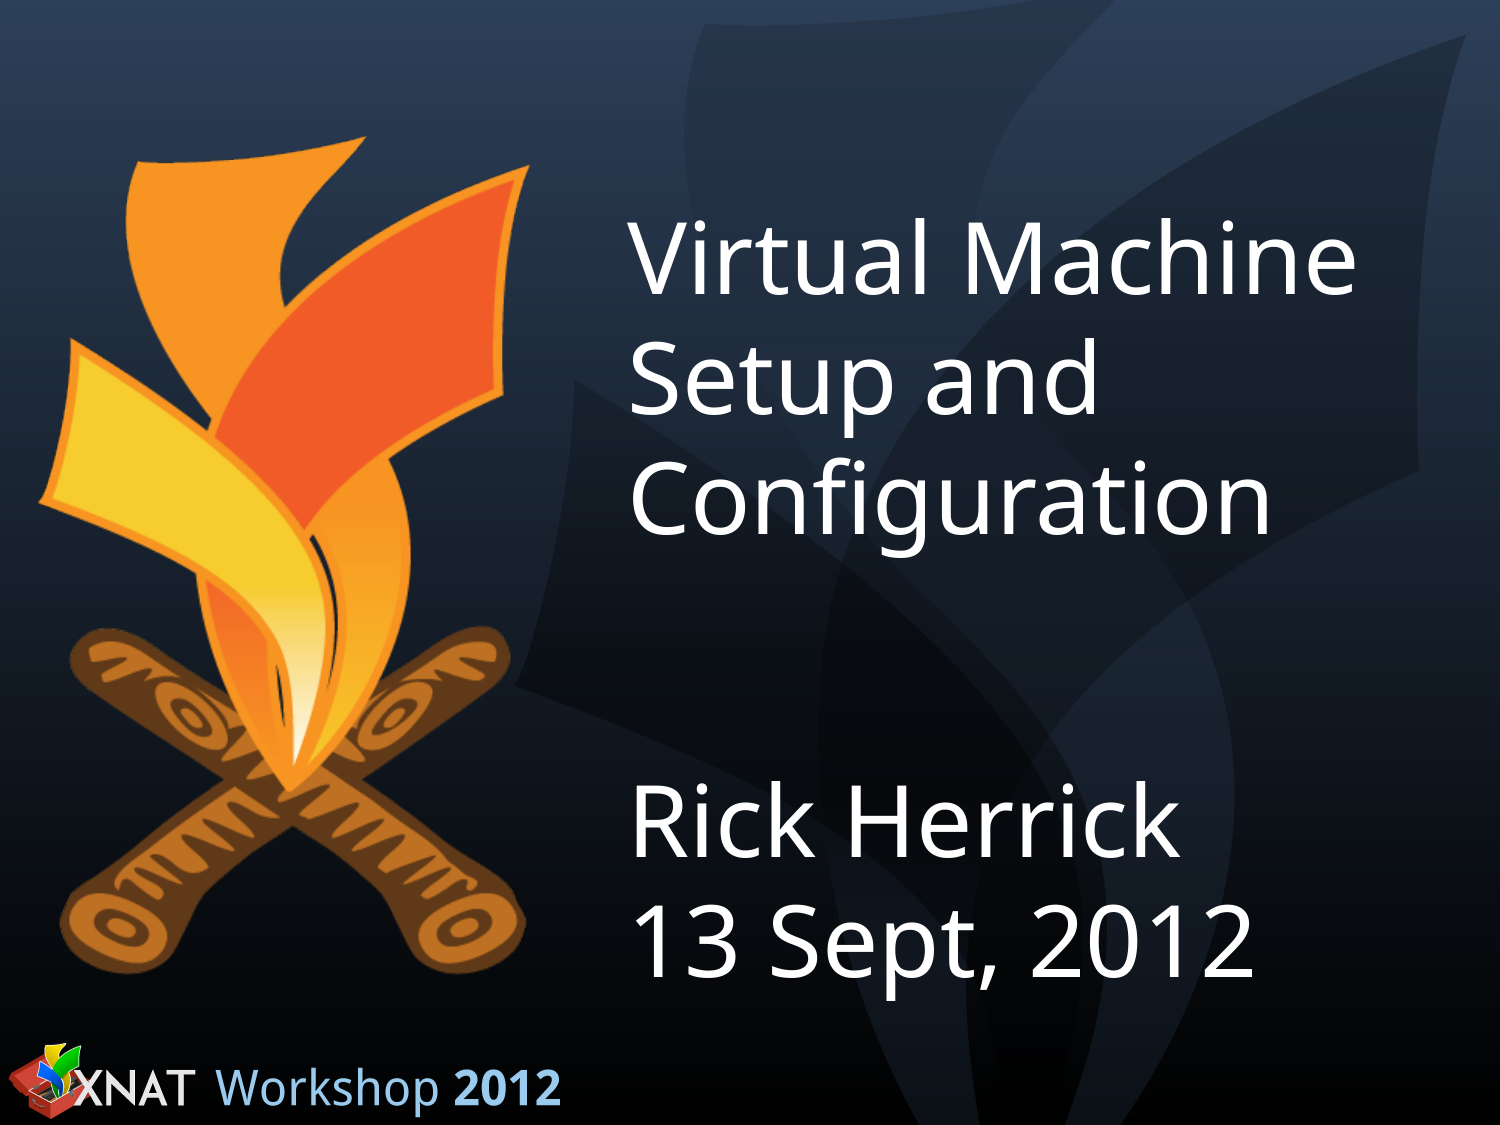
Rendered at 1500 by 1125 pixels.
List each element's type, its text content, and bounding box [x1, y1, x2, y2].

title Virtual Machine Setup and Configuration [612, 187, 1425, 713]
subtitle Rick Herrick 13 Sept, 2012 [612, 750, 1425, 1000]
picture [0, 0, 1500, 1125]
